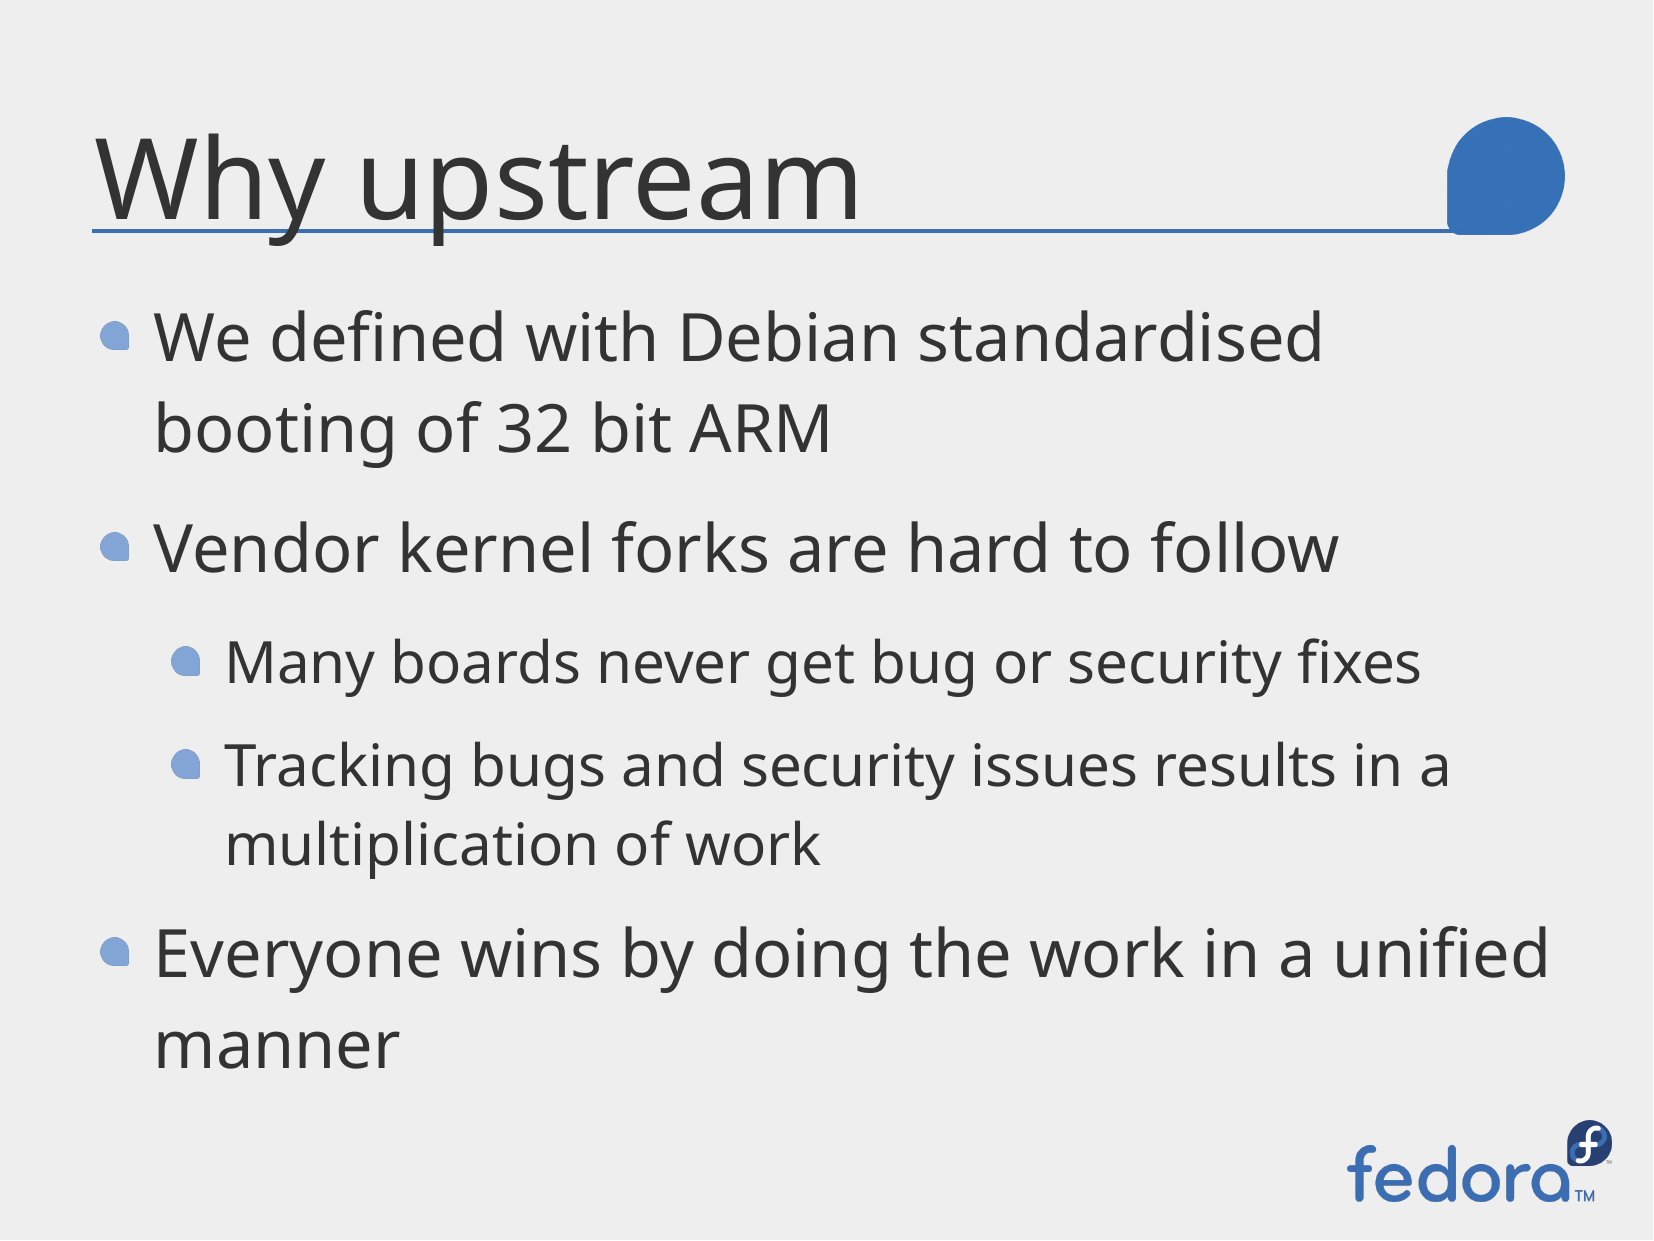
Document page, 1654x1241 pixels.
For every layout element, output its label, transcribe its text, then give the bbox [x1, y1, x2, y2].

picture [1447, 117, 1565, 235]
list We defined with Debian standardised booting of 32 bit ARM Vendor kernel forks are hard to follow Many boards never get bug or security fixes Tracking bugs and security issues results in a multiplication of work Everyone wins by doing the work in a unified manner [82, 290, 1571, 1094]
picture [1347, 1120, 1612, 1202]
title Why upstream [94, 100, 1426, 251]
